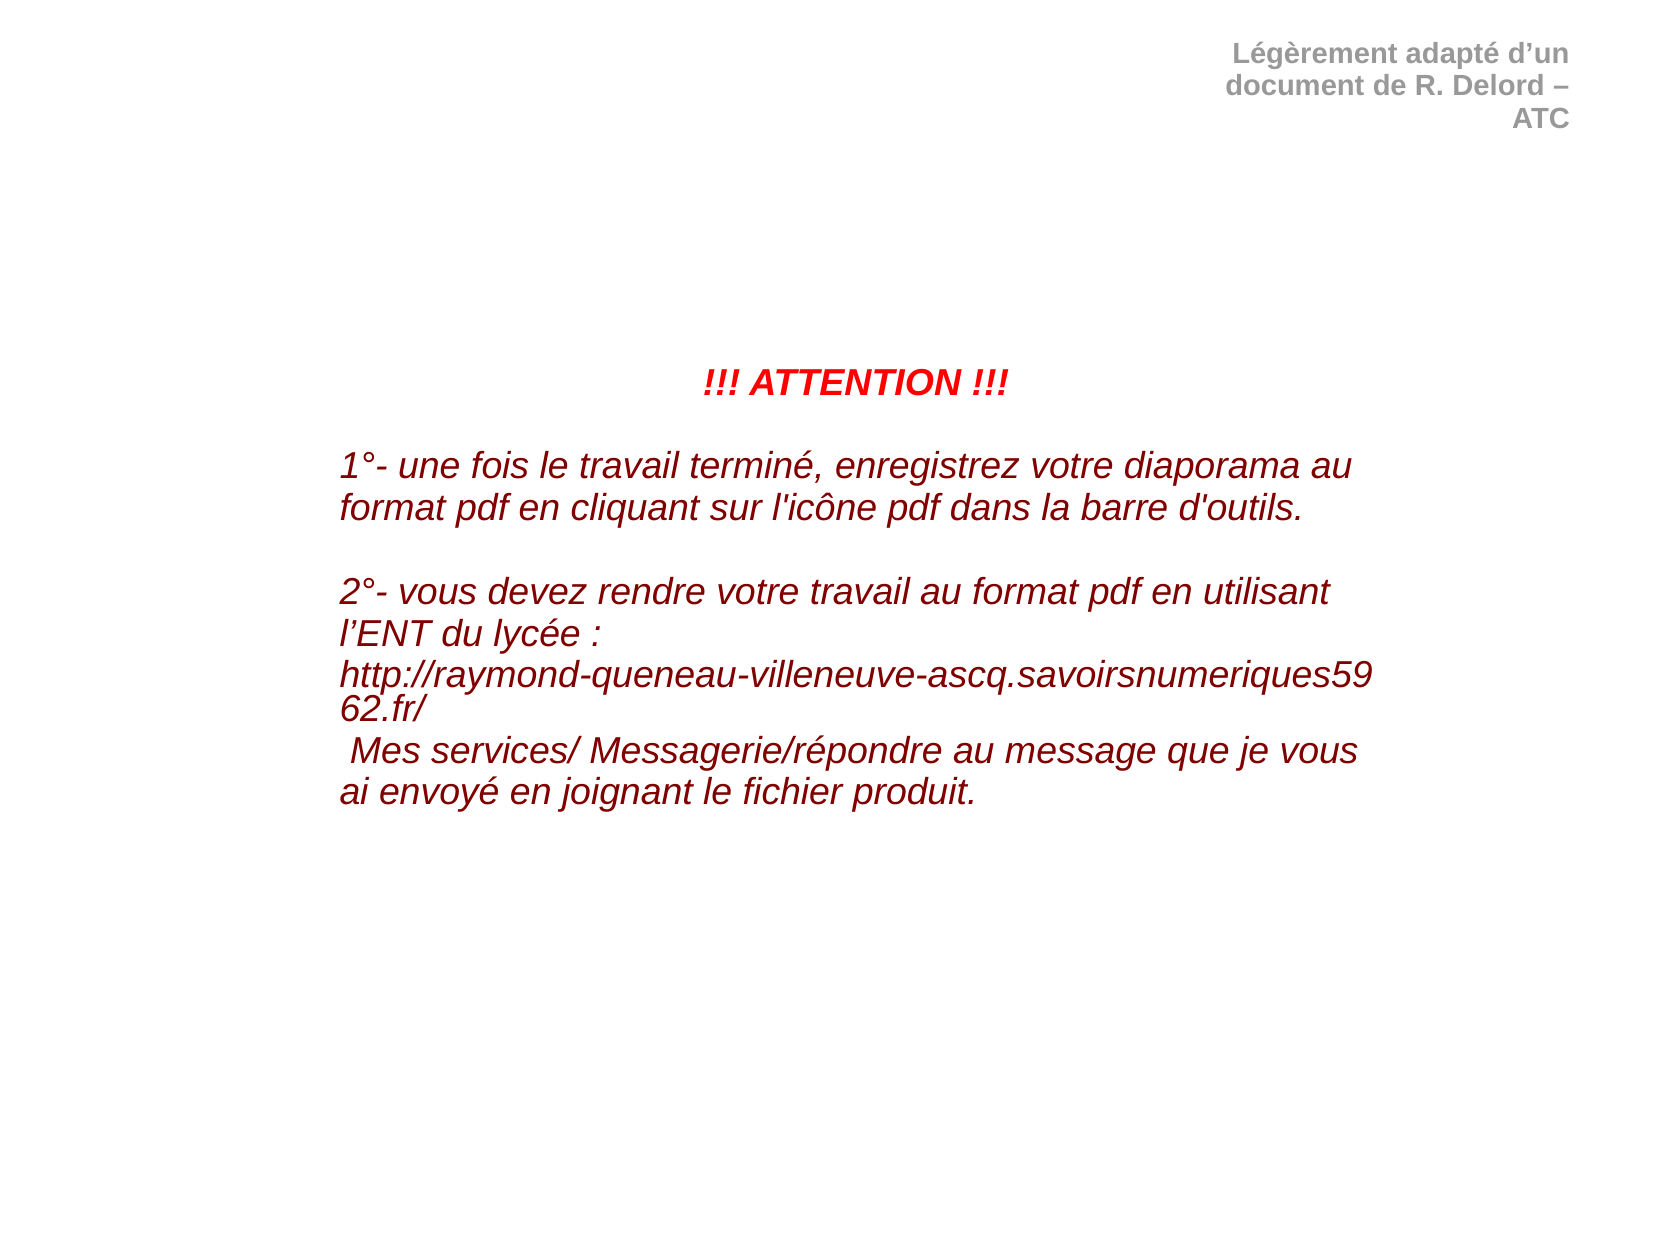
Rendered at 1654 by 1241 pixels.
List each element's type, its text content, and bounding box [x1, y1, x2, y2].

text_box !!! ATTENTION !!! 1°- une fois le travail terminé, enregistrez votre diaporama au format pdf en cliquant sur l'icône pdf dans la barre d'outils. 2°- vous devez rendre votre travail au format pdf en utilisant l’ENT du lycée : http://raymond-queneau-villeneuve-ascq.savoirsnumeriques5962.fr/ Mes services/ Messagerie/répondre au message que je vous ai envoyé en joignant le fichier produit. [324, 354, 1388, 798]
text_box Légèrement adapté d’un document de R. Delord – ATC [1210, 29, 1612, 78]
